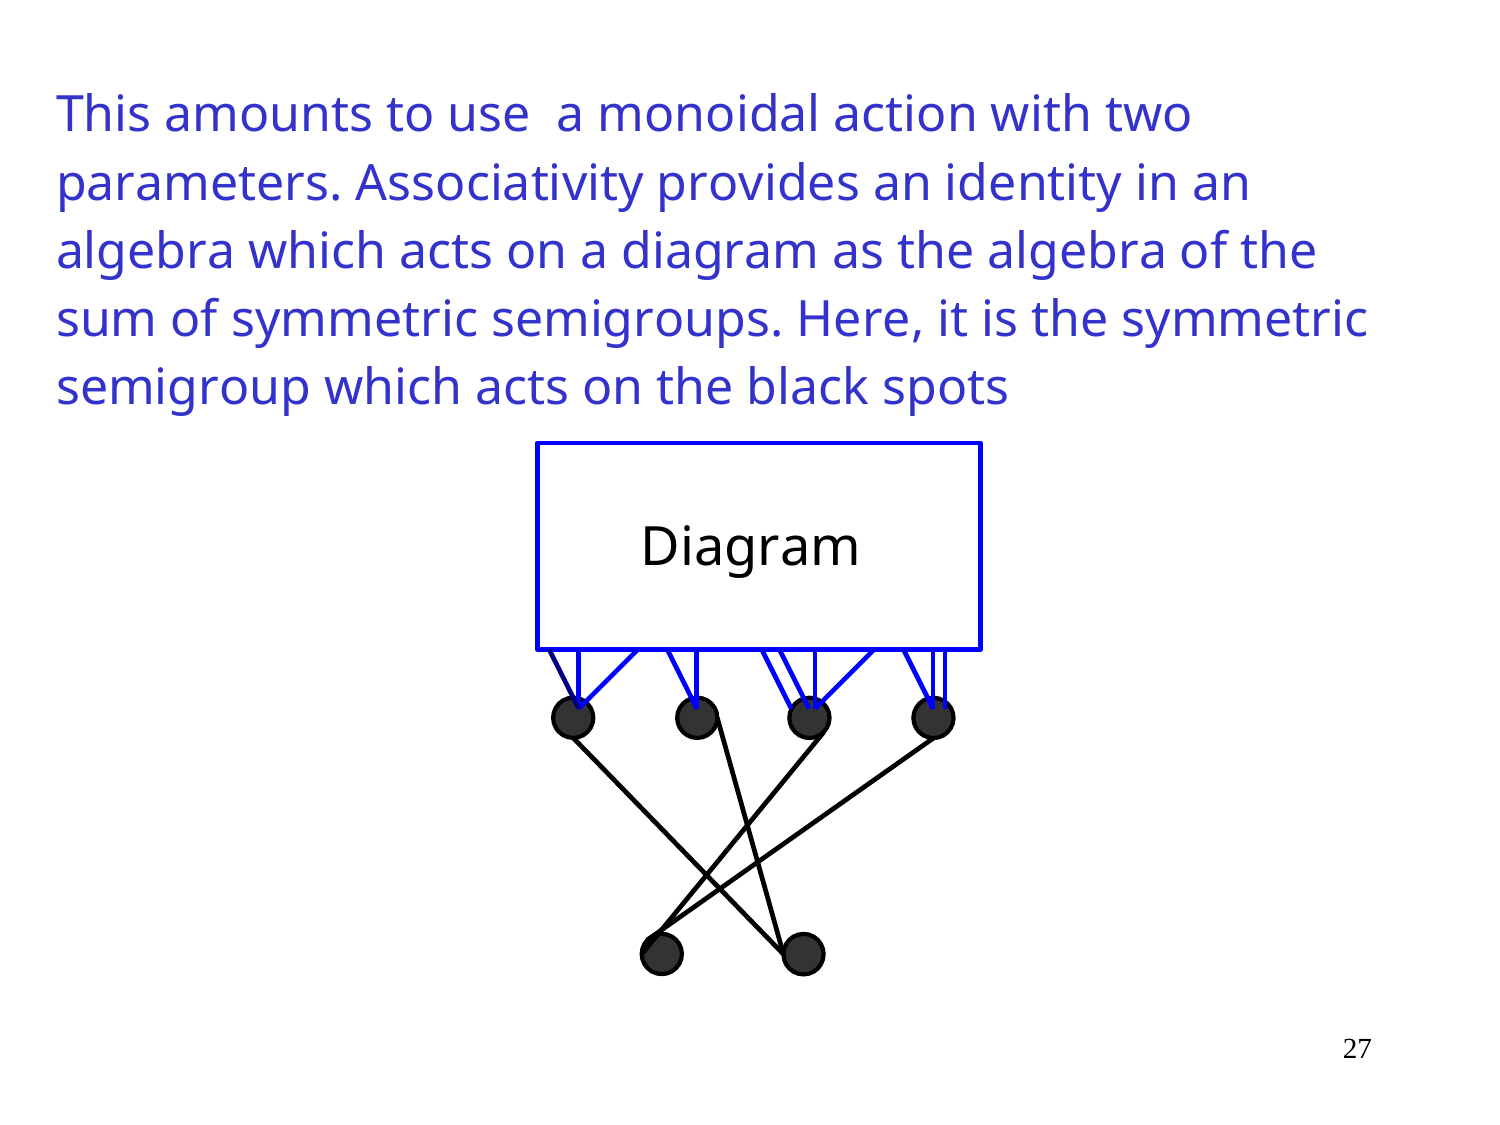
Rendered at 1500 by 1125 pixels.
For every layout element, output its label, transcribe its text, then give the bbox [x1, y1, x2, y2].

text_box [642, 940, 648, 948]
text_box [913, 697, 954, 738]
text_box [677, 697, 718, 738]
text_box [641, 933, 682, 975]
text_box [789, 697, 830, 739]
text_box [783, 933, 824, 975]
text_box [553, 698, 594, 738]
text_box This amounts to use a monoidal action with two parameters. Associativity provides an identity in an algebra which acts on a diagram as the algebra of the sum of symmetric semigroups. Here, it is the symmetric semigroup which acts on the black spots [41, 70, 1447, 388]
text_box Diagram [625, 501, 888, 583]
